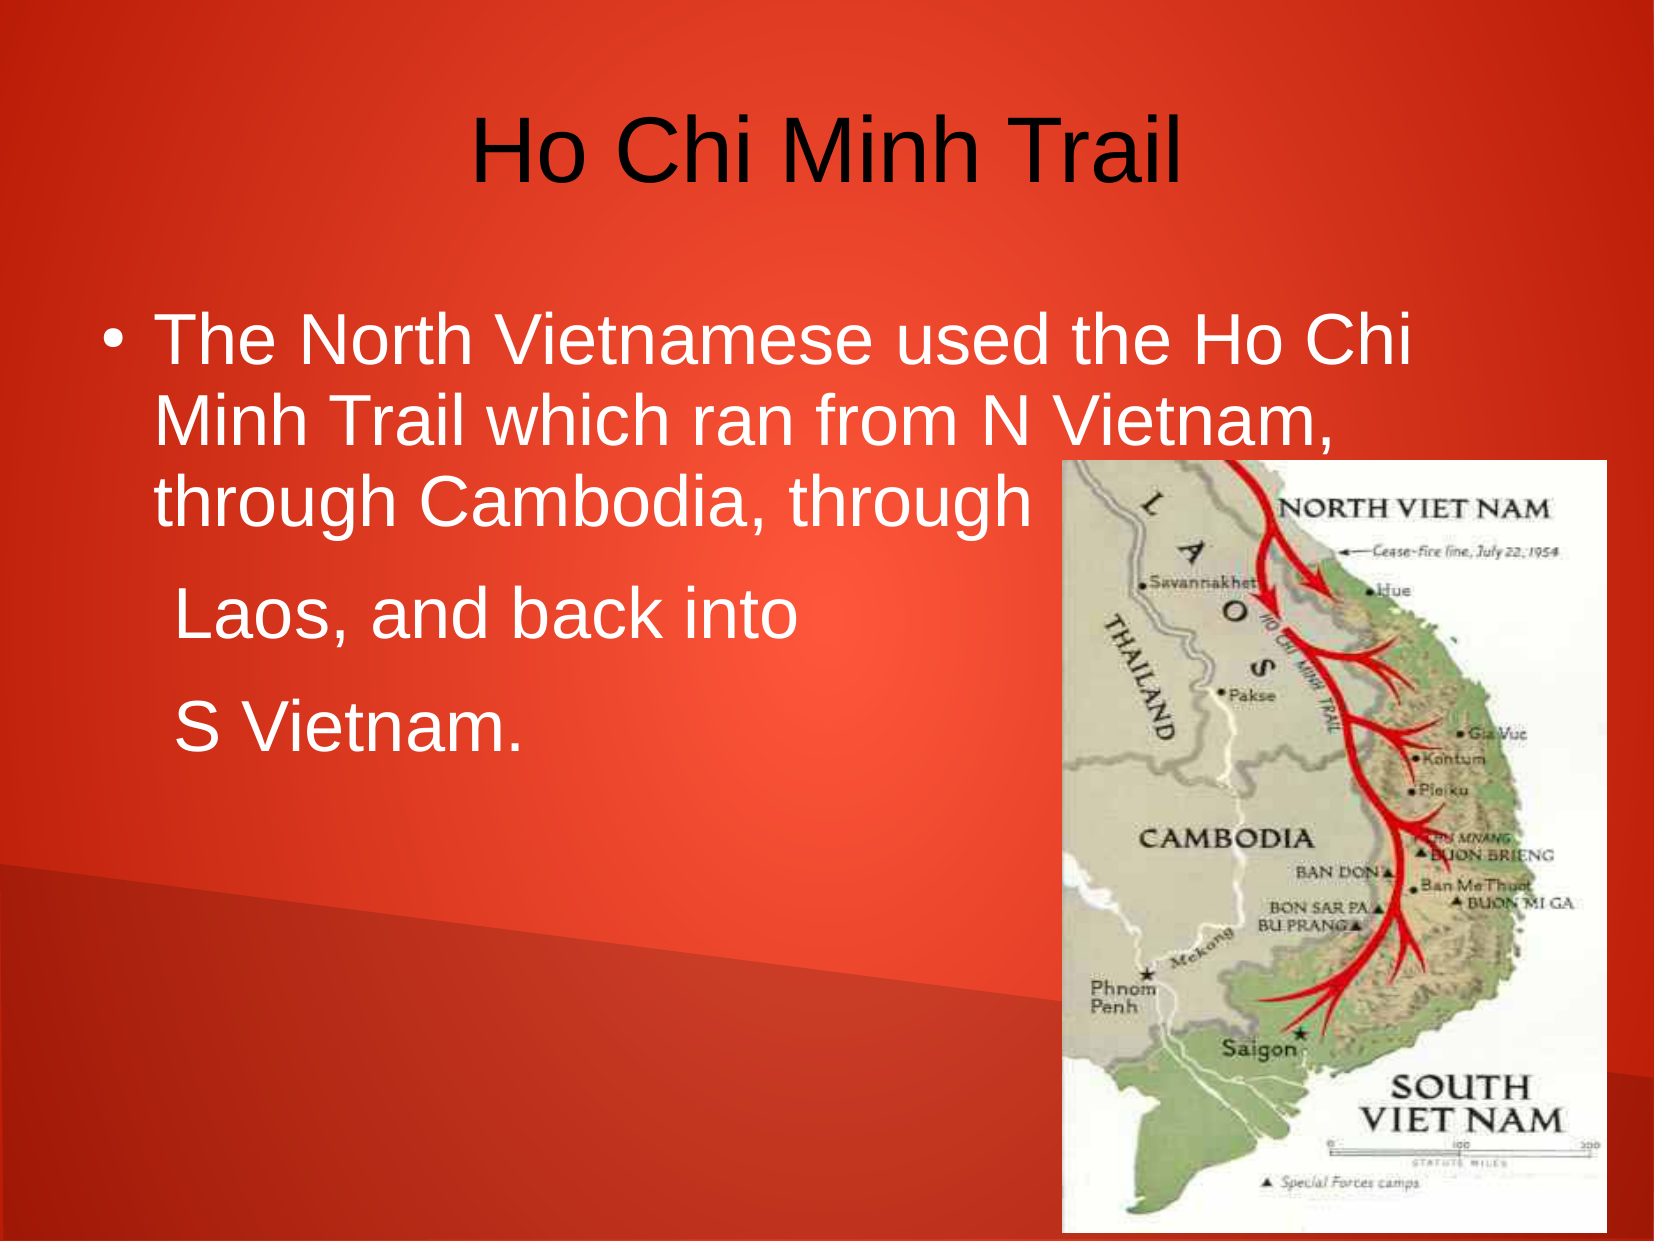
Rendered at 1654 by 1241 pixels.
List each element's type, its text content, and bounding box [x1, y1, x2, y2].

list The North Vietnamese used the Ho Chi Minh Trail which ran from N Vietnam, through Cambodia, through Laos, and back into S Vietnam. [82, 299, 1571, 1019]
title Ho Chi Minh Trail [82, 47, 1571, 252]
picture [1062, 460, 1607, 1233]
